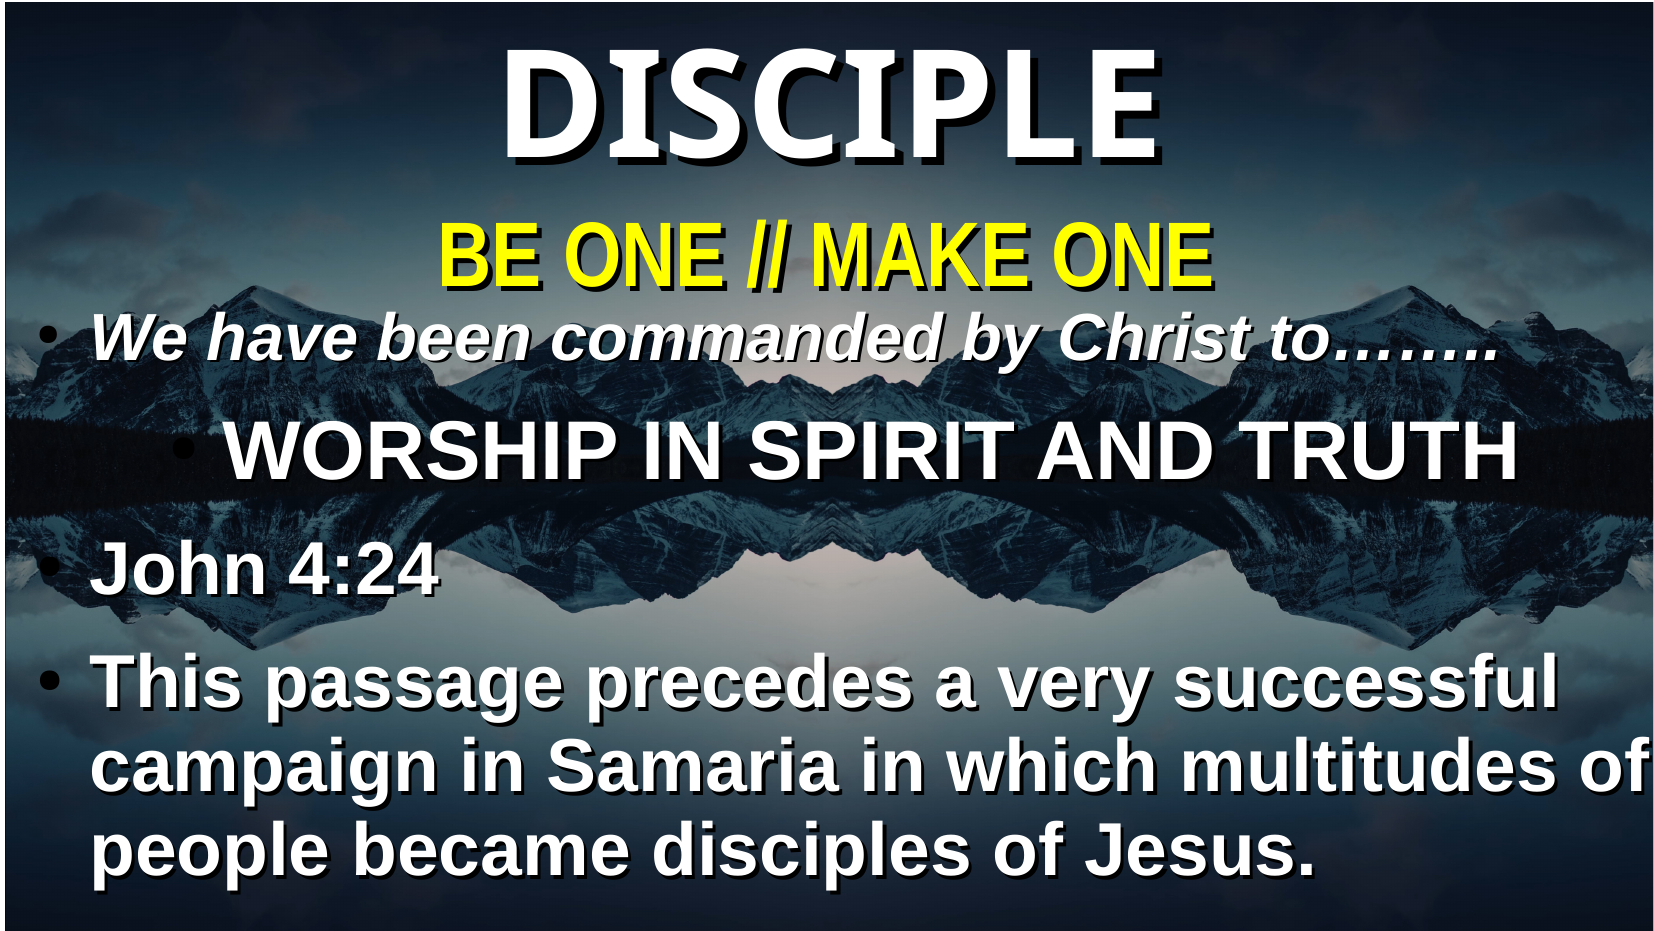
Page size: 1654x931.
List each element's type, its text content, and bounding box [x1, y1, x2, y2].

picture [5, 2, 1654, 931]
list We have been commanded by Christ to…….. WORSHIP IN SPIRIT AND TRUTH John 4:24 This passage precedes a very successful campaign in Samaria in which multitudes of people became disciples of Jesus. [18, 299, 1654, 931]
title DISCIPLE BE ONE // MAKE ONE [82, 6, 1571, 297]
